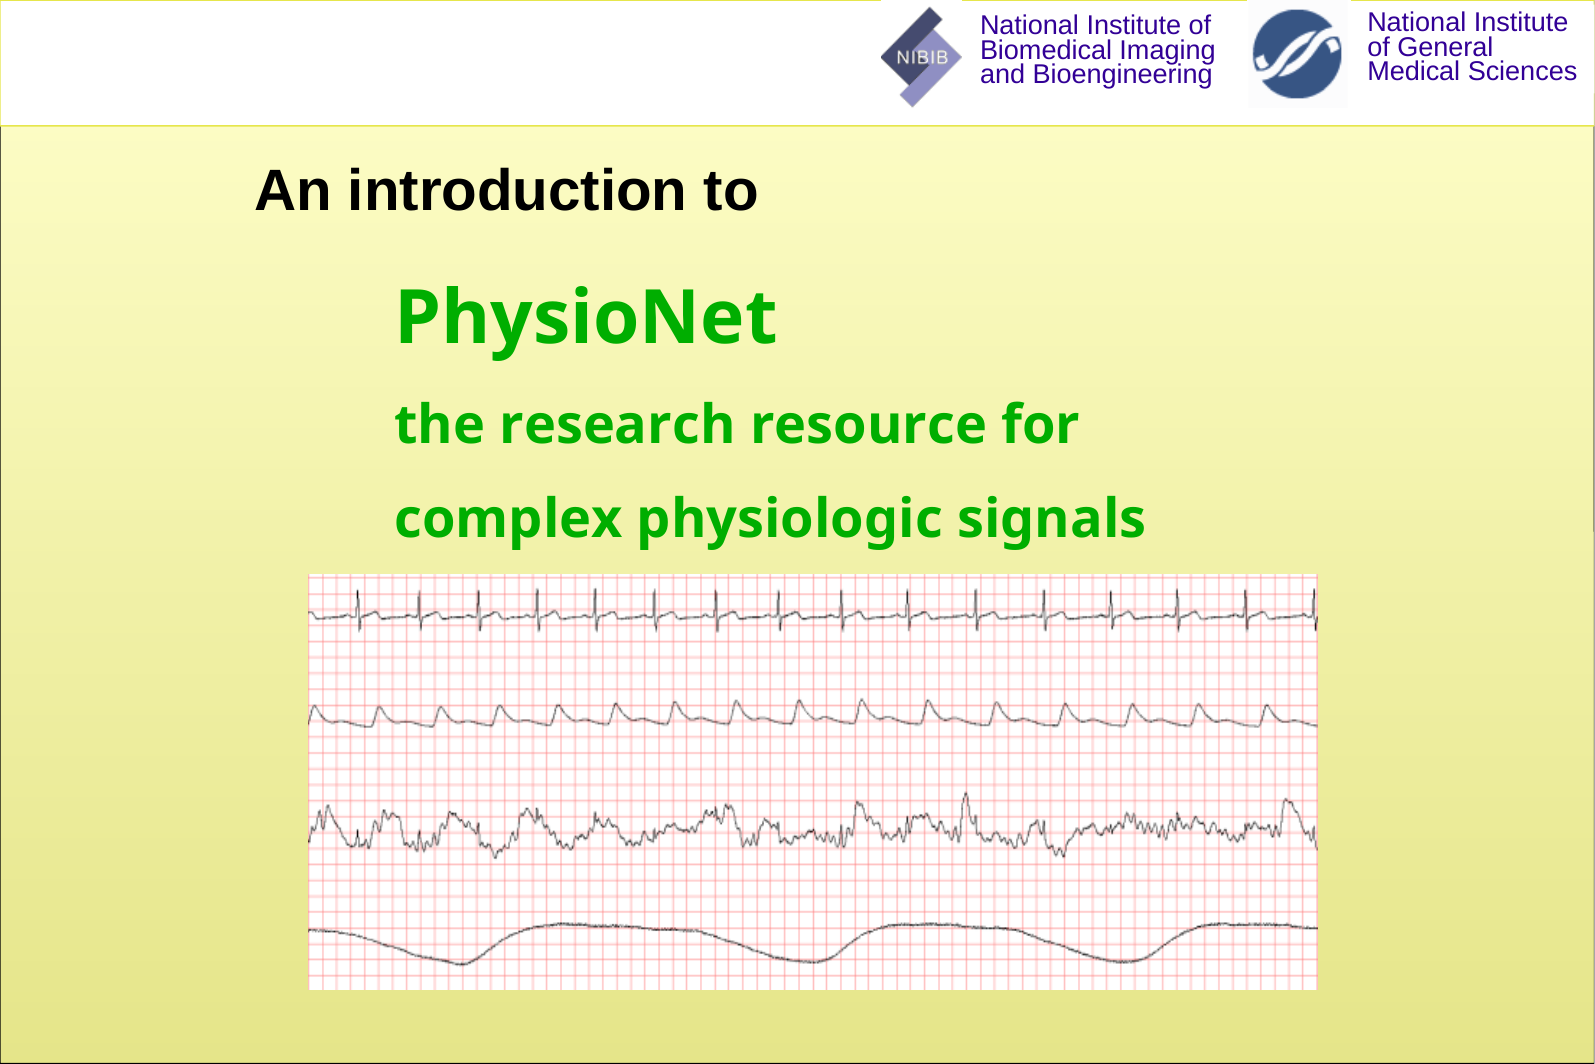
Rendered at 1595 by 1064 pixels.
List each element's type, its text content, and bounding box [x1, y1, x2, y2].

text_box An introduction to [239, 160, 742, 267]
text_box PhysioNet the research resource for complex physiologic signals [379, 247, 1120, 574]
picture [308, 574, 1318, 990]
picture [881, 0, 962, 117]
picture [1247, 0, 1351, 108]
